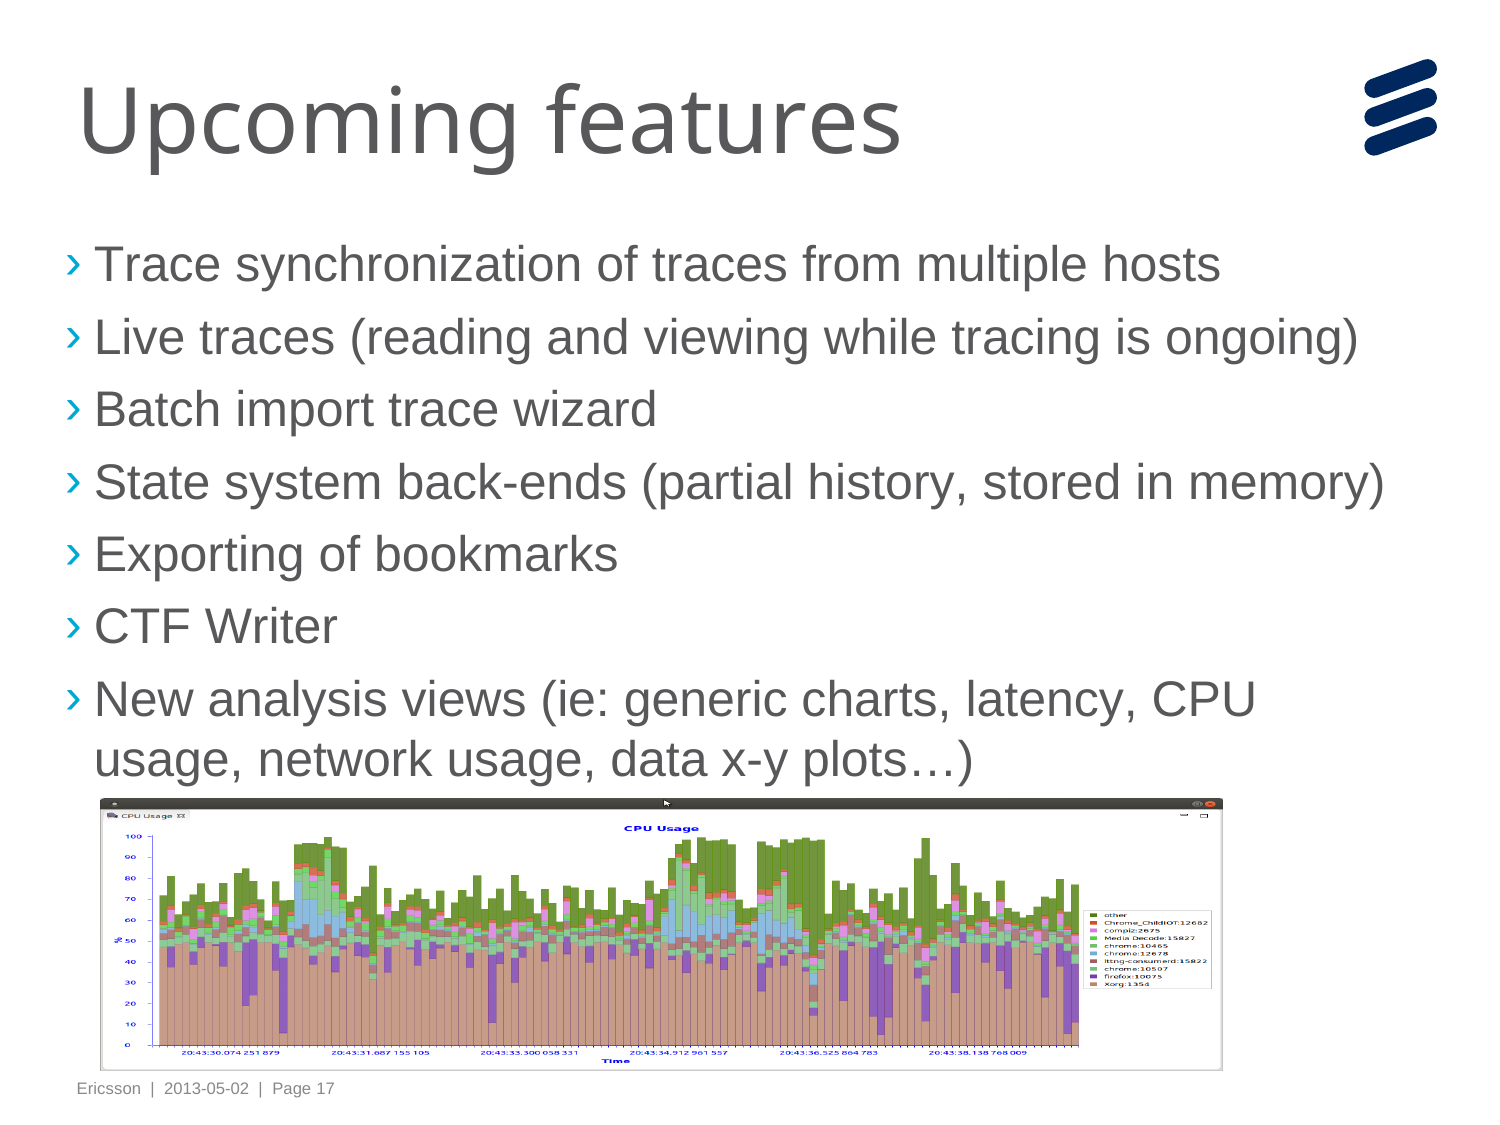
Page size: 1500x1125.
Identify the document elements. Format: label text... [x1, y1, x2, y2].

picture [100, 798, 1223, 1071]
title Upcoming features [64, 39, 1295, 218]
list Trace synchronization of traces from multiple hosts Live traces (reading and viewing while tracing is ongoing) Batch import trace wizard State system back-ends (partial history, stored in memory) Exporting of bookmarks CTF Writer New analysis views (ie: generic charts, latency, CPU usage, network usage, data x-y plots…) [65, 231, 1436, 787]
